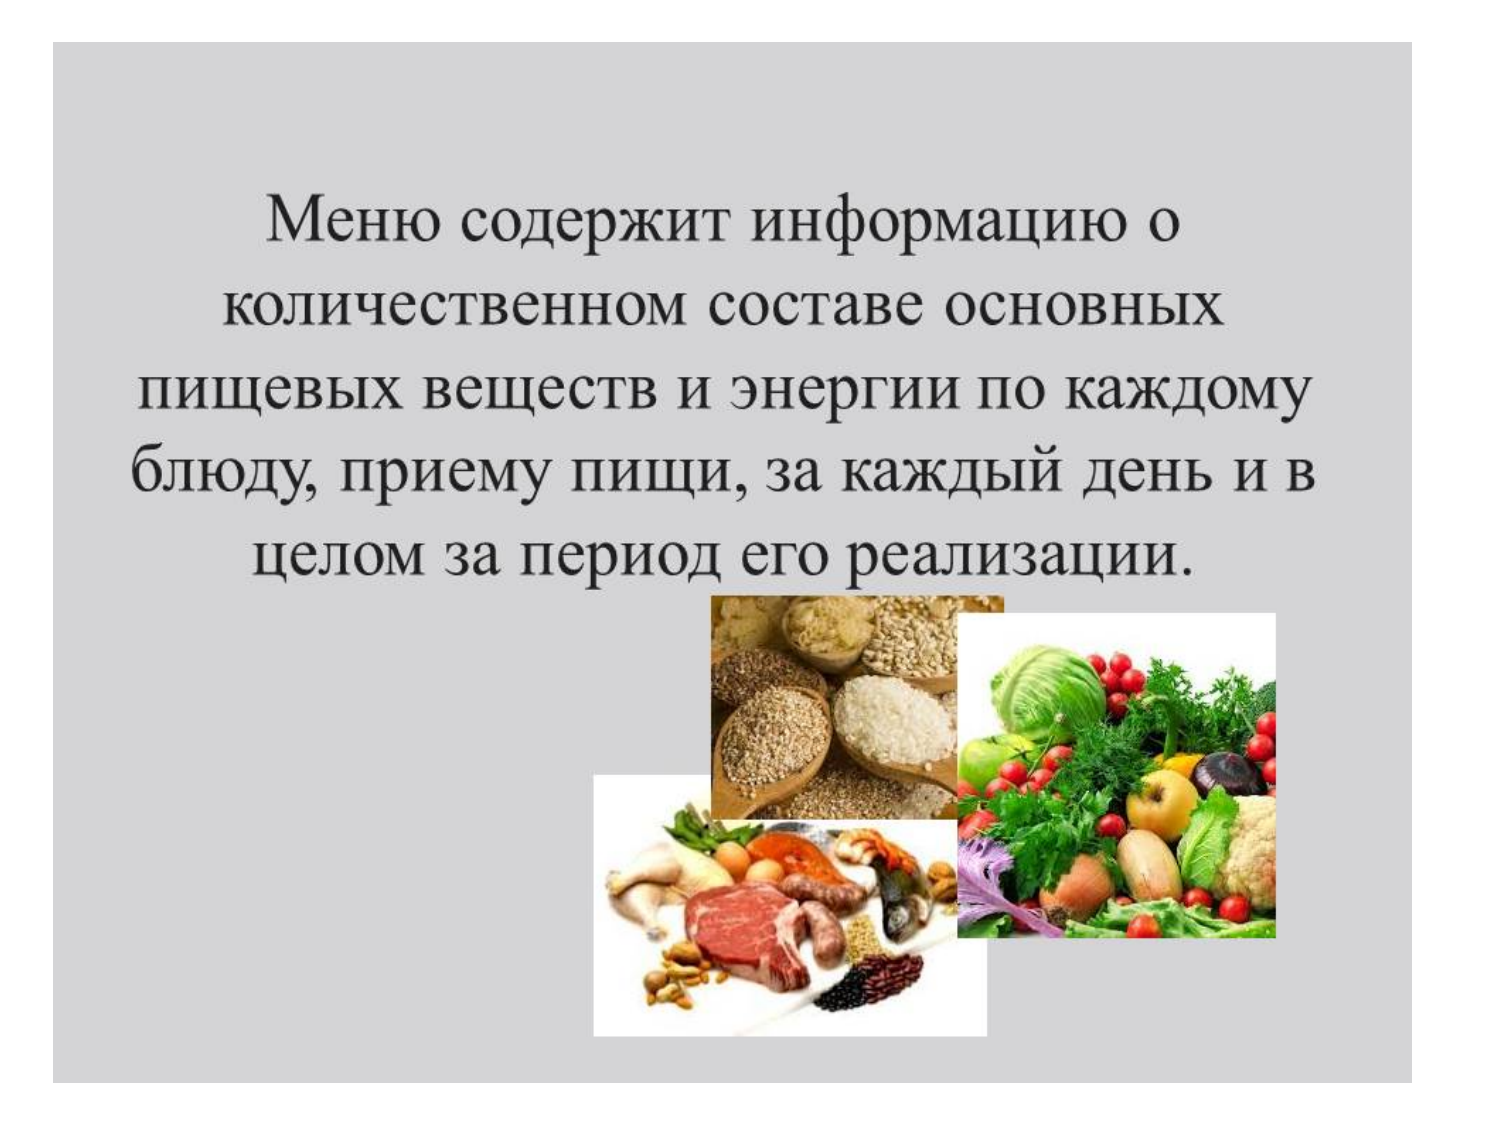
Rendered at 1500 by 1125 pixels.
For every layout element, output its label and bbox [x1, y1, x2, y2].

picture [53, 42, 1412, 1083]
